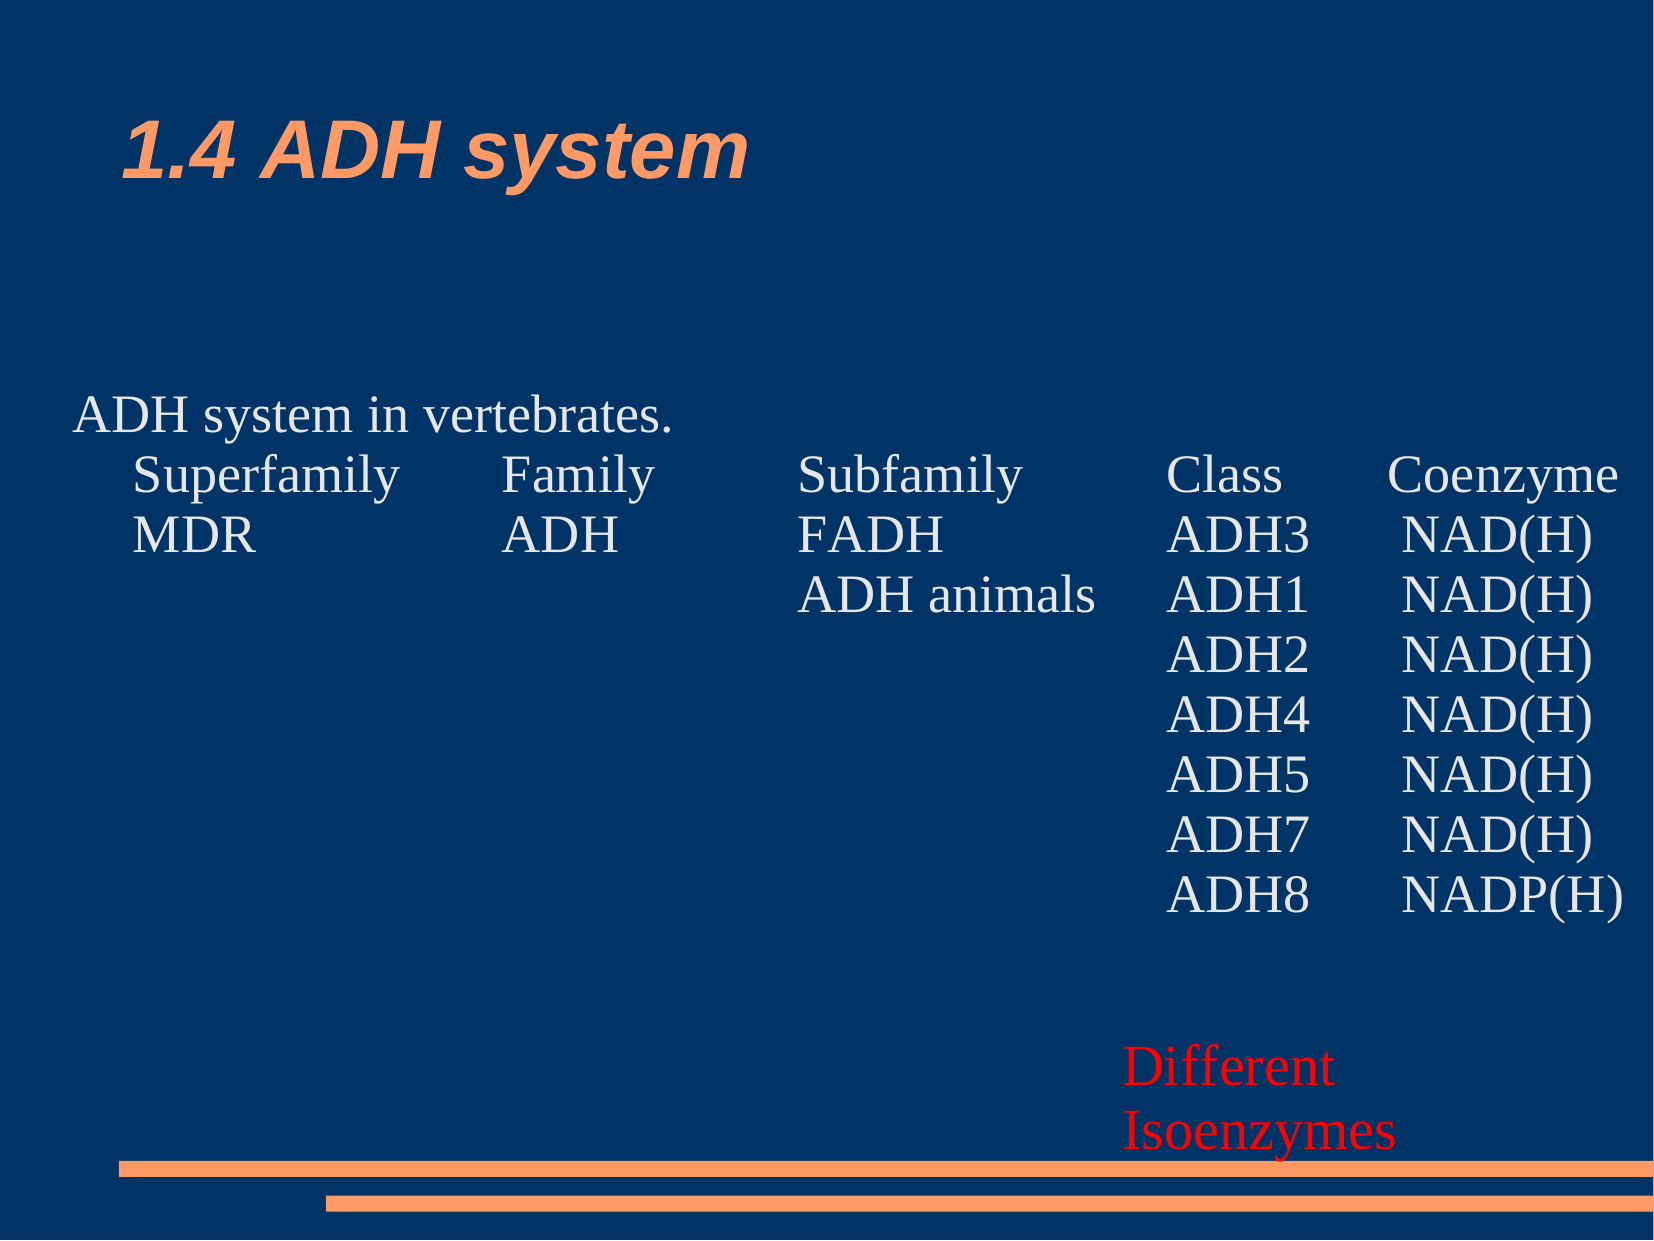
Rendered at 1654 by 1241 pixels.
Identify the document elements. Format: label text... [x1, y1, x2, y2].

text_box ADH system in vertebrates. Superfamily Family Subfamily Class Coenzyme MDR ADH FADH ADH3 NAD(H) ADH animals ADH1 NAD(H) ADH2 NAD(H) ADH4 NAD(H) ADH5 NAD(H) ADH7 NAD(H) ADH8 NADP(H) [59, 383, 1654, 1036]
title 1.4 ADH system [121, 46, 1534, 254]
text_box Different Isoenzymes [1122, 1033, 1625, 1105]
